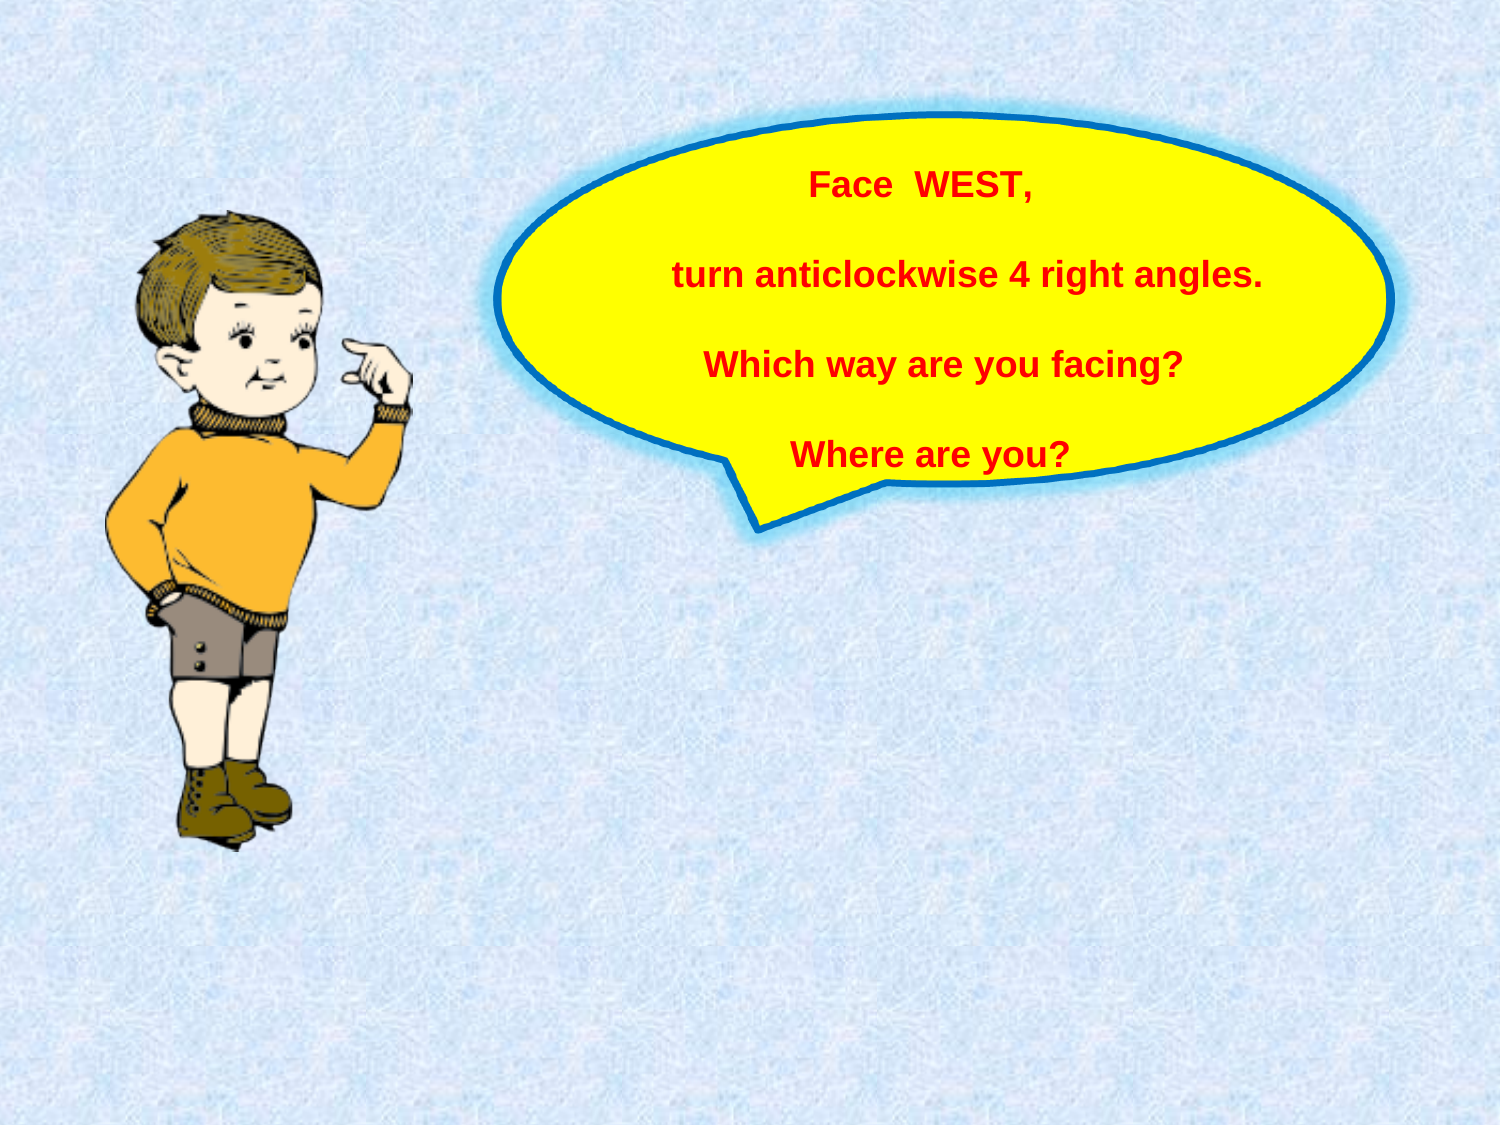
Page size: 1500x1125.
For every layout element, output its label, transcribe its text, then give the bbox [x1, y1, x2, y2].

picture [0, 0, 1500, 1125]
text_box Face WEST, turn anticlockwise 4 right angles. Which way are you facing? Where are you? [562, 152, 1313, 483]
